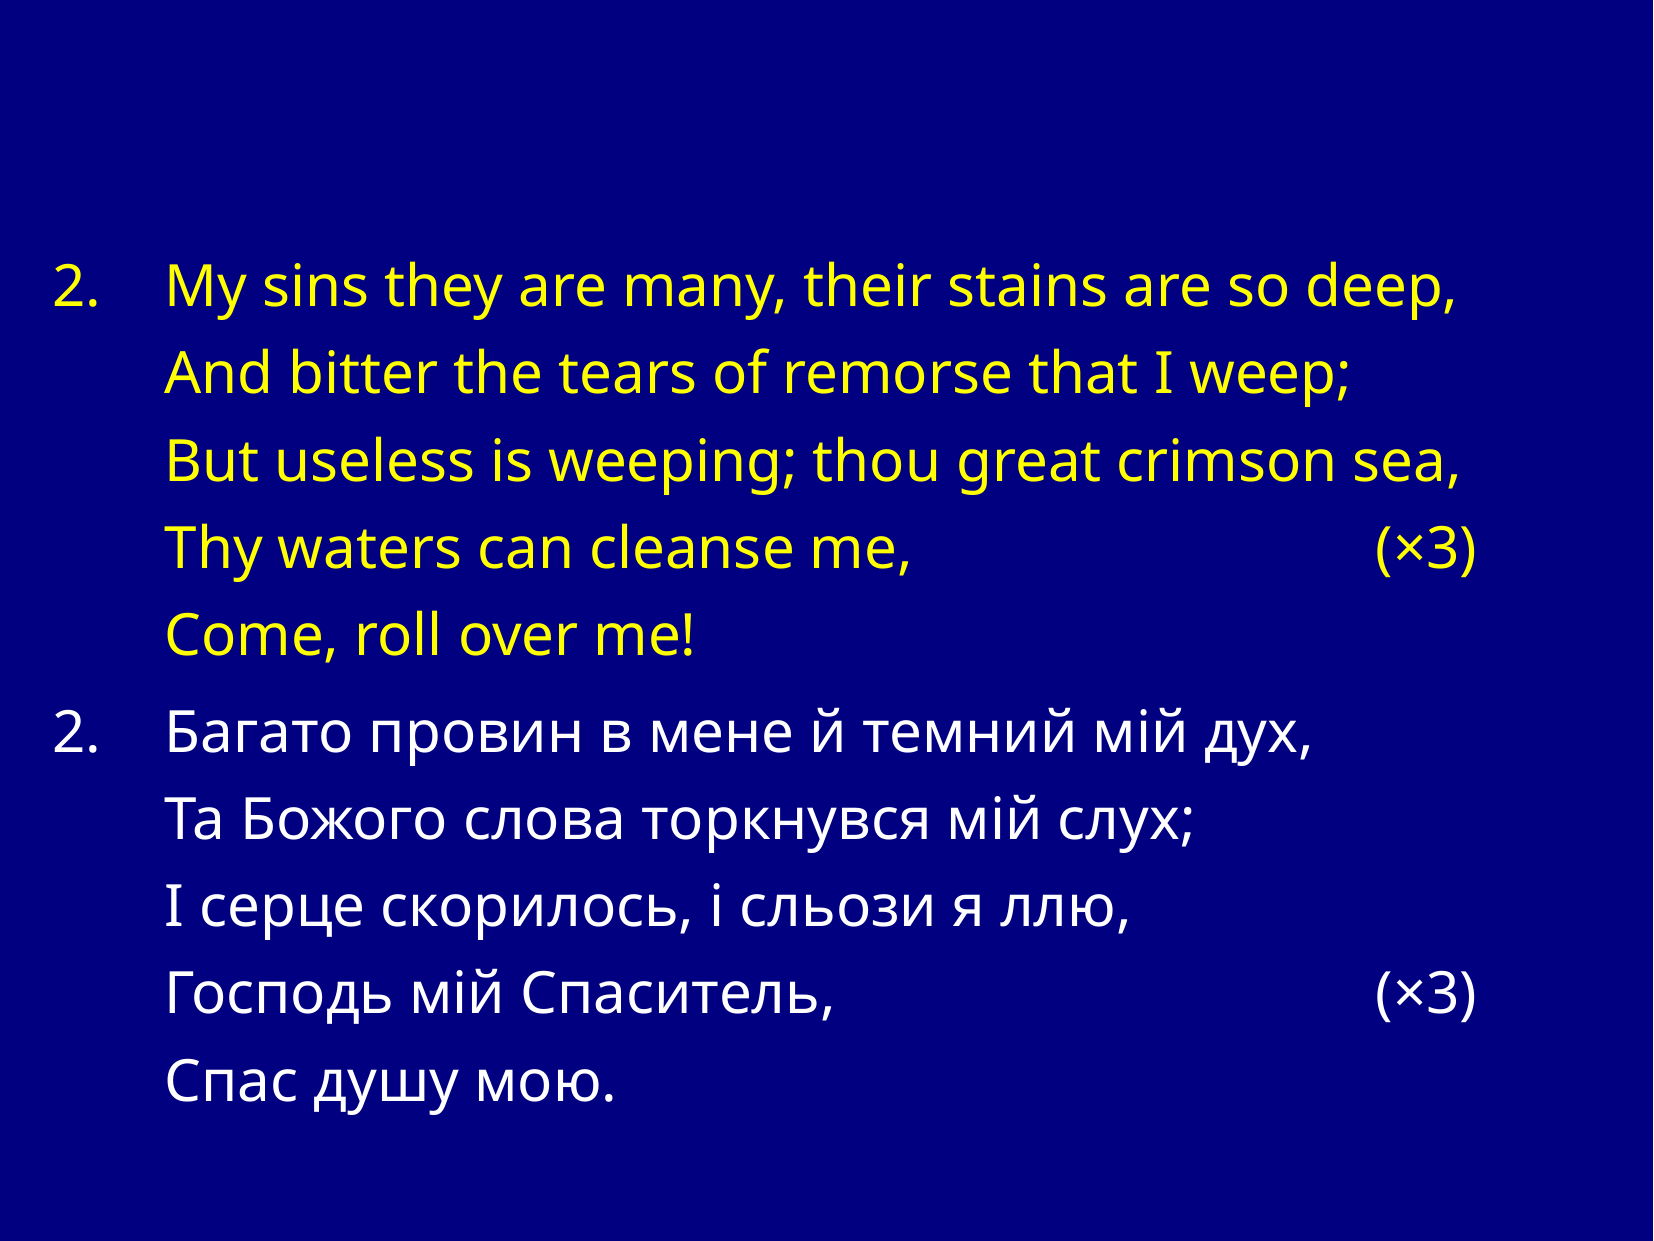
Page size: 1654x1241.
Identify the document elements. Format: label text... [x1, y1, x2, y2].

text_box 2. My sins they are many, their stains are so deep, And bitter the tears of remorse that I weep; But useless is weeping; thou great crimson sea, Thy waters can cleanse me, (×3) Come, roll over me! [37, 150, 1651, 638]
text_box 2. Багато провин в мене й темний мій дух, Та Божого слова торкнувся мій слух; І серце скорилось, і сльози я ллю, Господь мій Спаситель, (×3) Спас душу мою. [37, 675, 1576, 1163]
